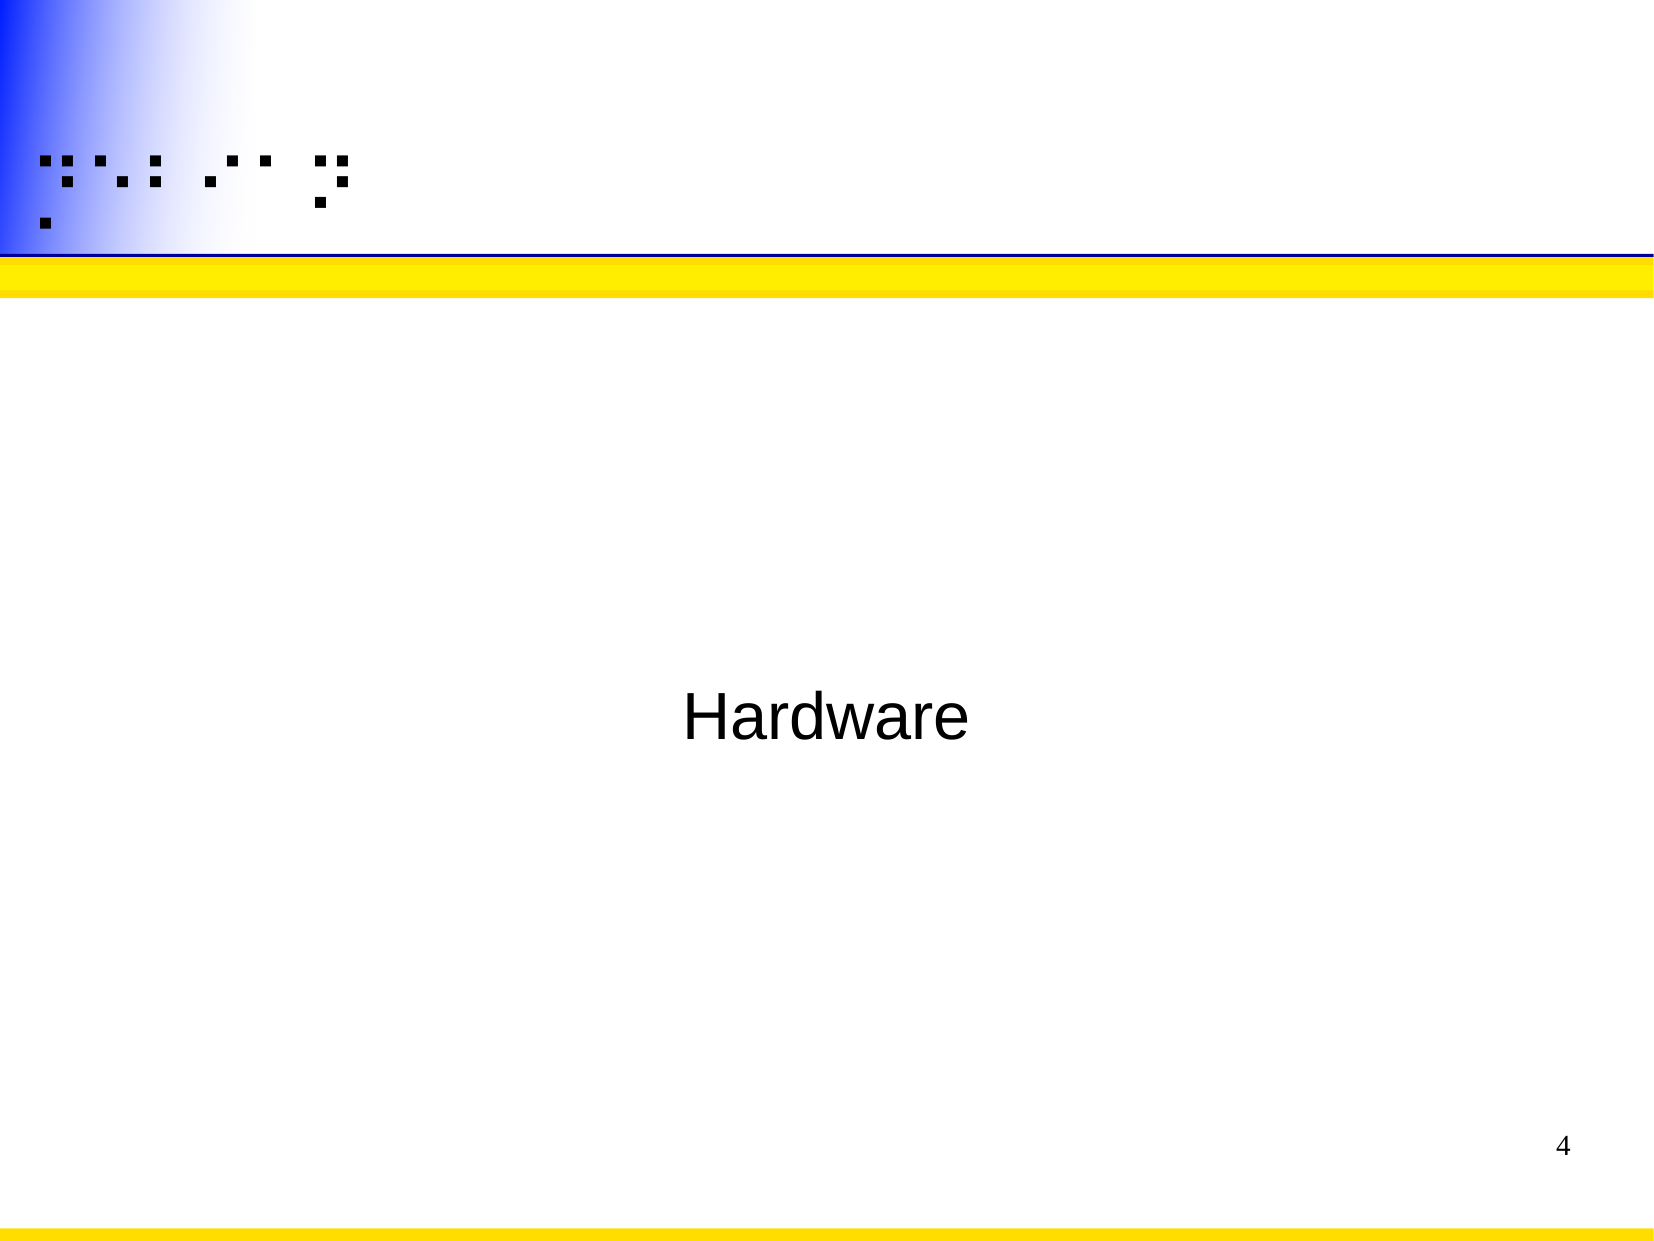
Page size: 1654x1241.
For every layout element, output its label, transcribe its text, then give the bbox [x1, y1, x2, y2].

subtitle Hardware [82, 307, 1571, 1126]
